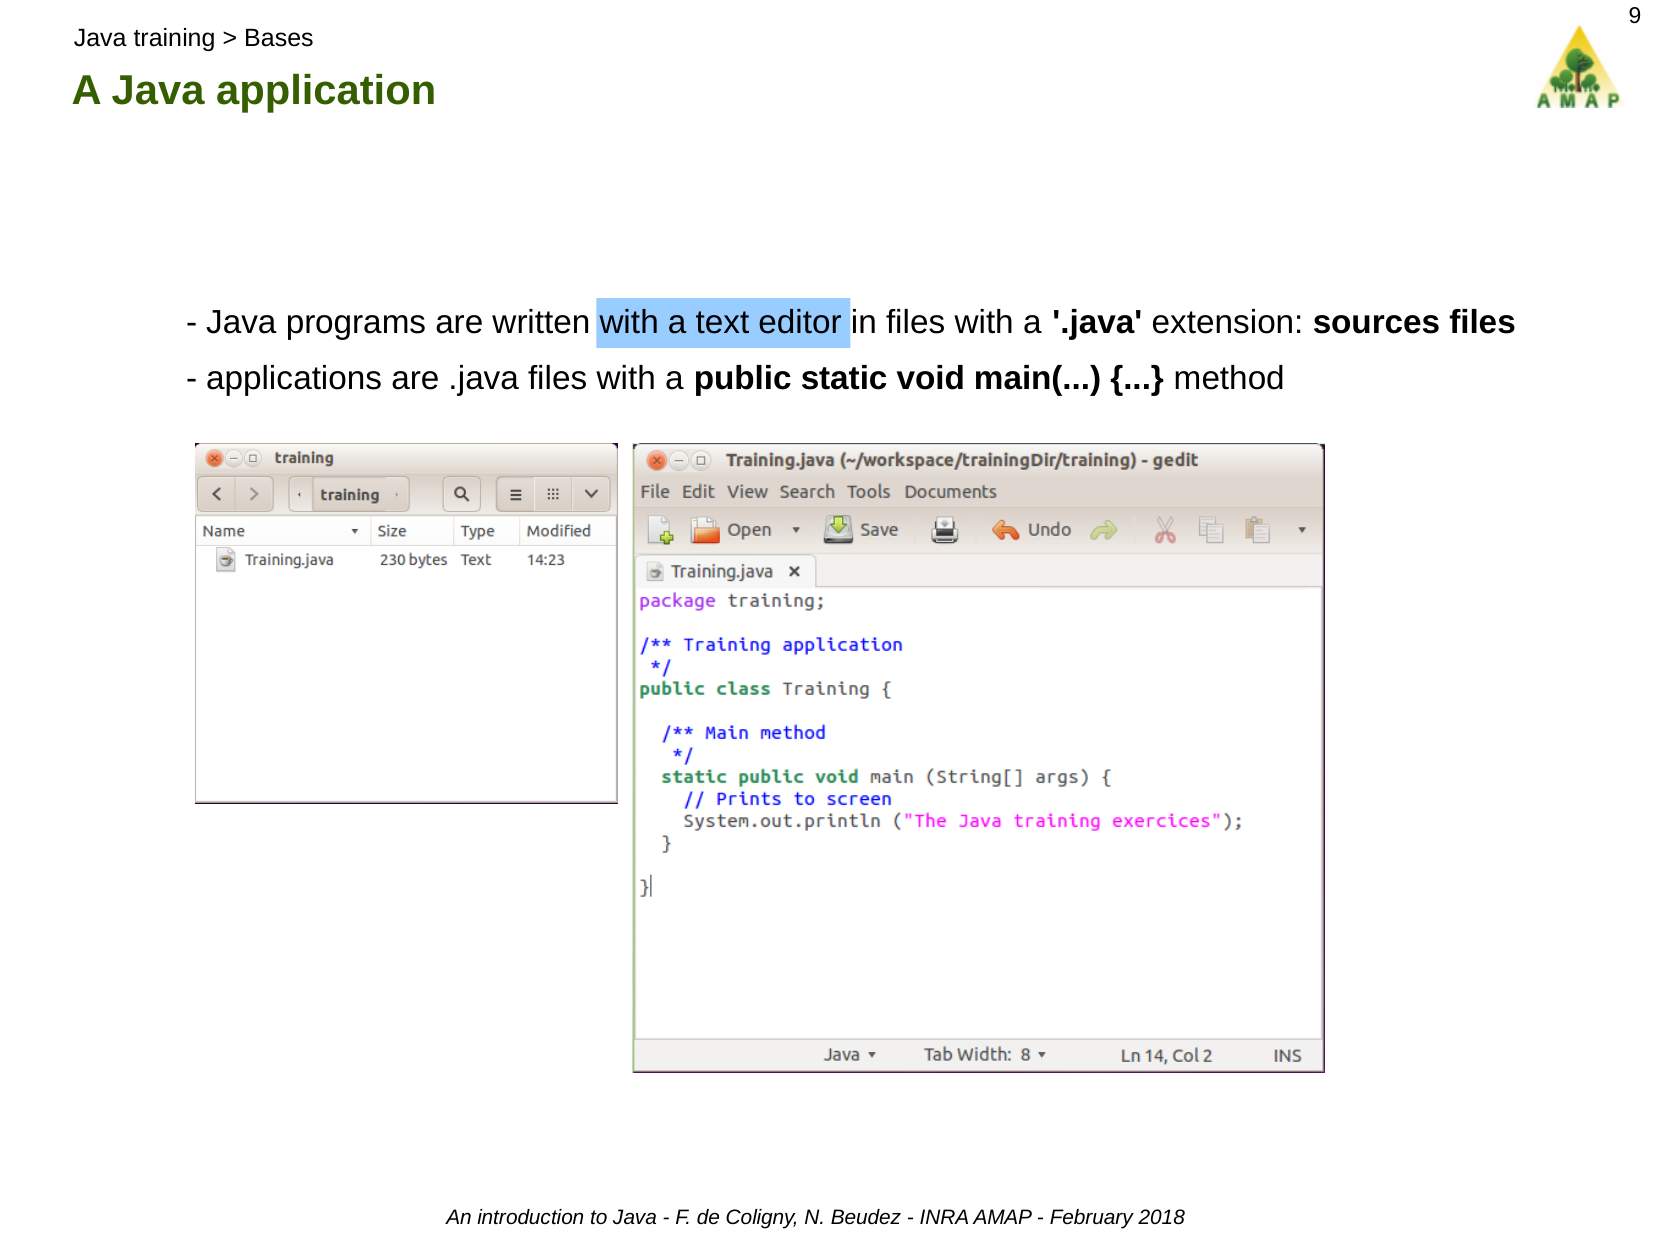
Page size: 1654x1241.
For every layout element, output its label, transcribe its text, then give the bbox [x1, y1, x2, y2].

text_box - Java programs are written with a text editor in files with a '.java' extension: sources files - applications are .java files with a public static void main(...) {...} method [171, 278, 1613, 404]
text_box A Java application [56, 59, 1120, 121]
text_box Java training > Bases [59, 16, 1004, 60]
picture [195, 443, 618, 804]
picture [1533, 25, 1627, 108]
picture [632, 443, 1325, 1073]
